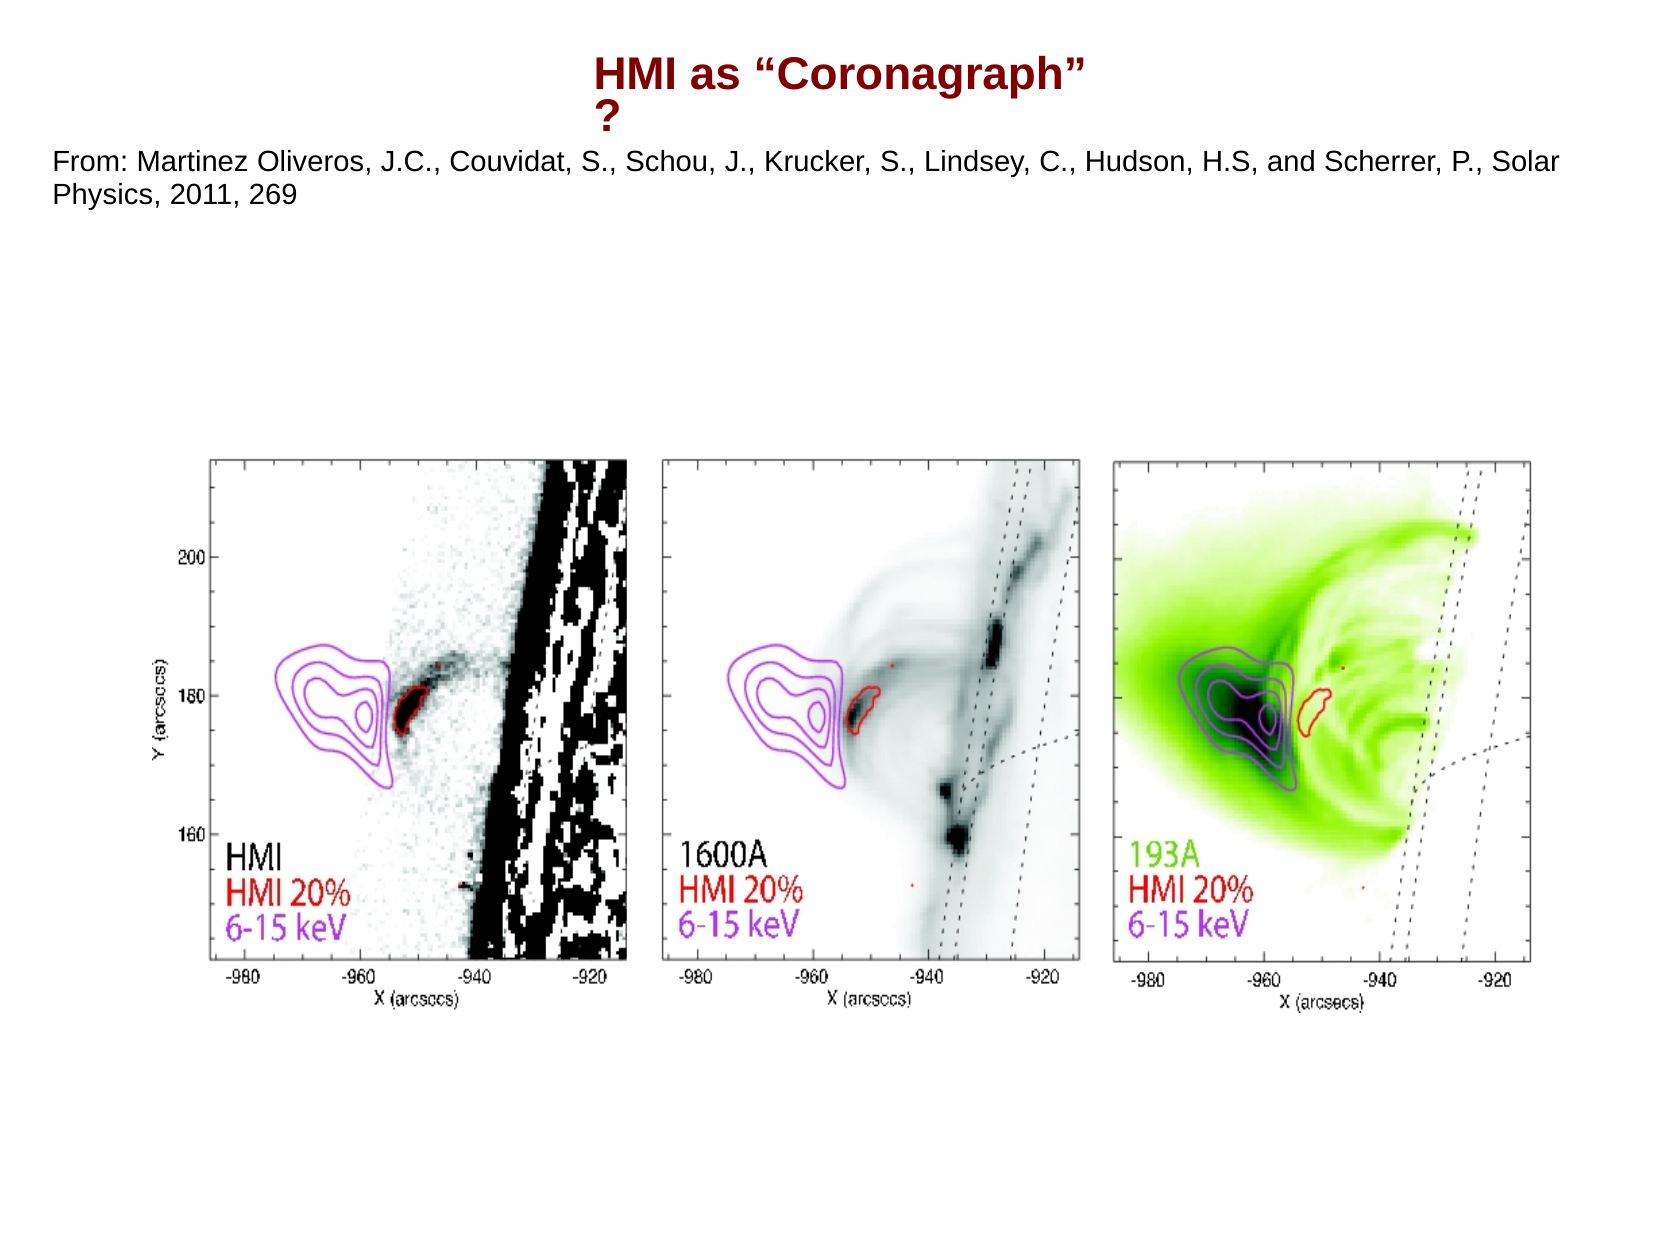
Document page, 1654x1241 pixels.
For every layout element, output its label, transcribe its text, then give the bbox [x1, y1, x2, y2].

text_box From: Martinez Oliveros, J.C., Couvidat, S., Schou, J., Krucker, S., Lindsey, C., Hudson, H.S, and Scherrer, P., Solar Physics, 2011, 269 [37, 137, 1613, 219]
picture [152, 453, 1538, 1013]
text_box HMI as “Coronagraph”? [578, 40, 1121, 137]
